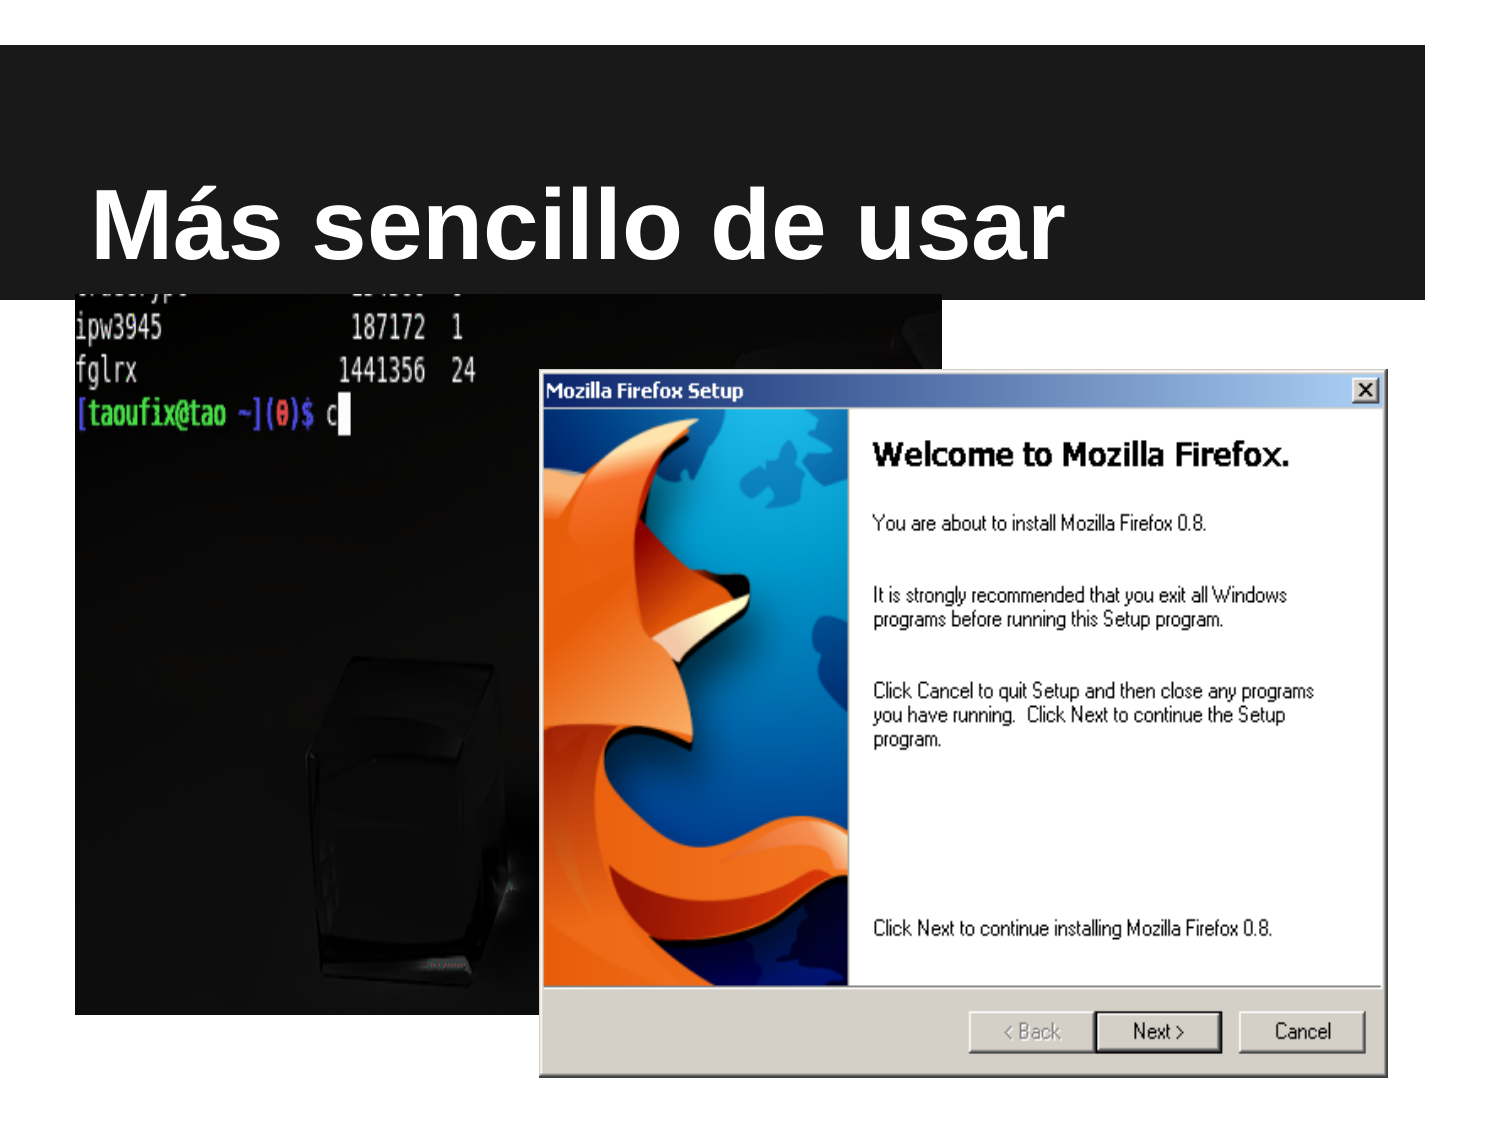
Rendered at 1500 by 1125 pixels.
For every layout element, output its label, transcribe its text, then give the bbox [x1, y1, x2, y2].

title Más sencillo de usar [75, 45, 1426, 295]
picture [75, 294, 1388, 1078]
